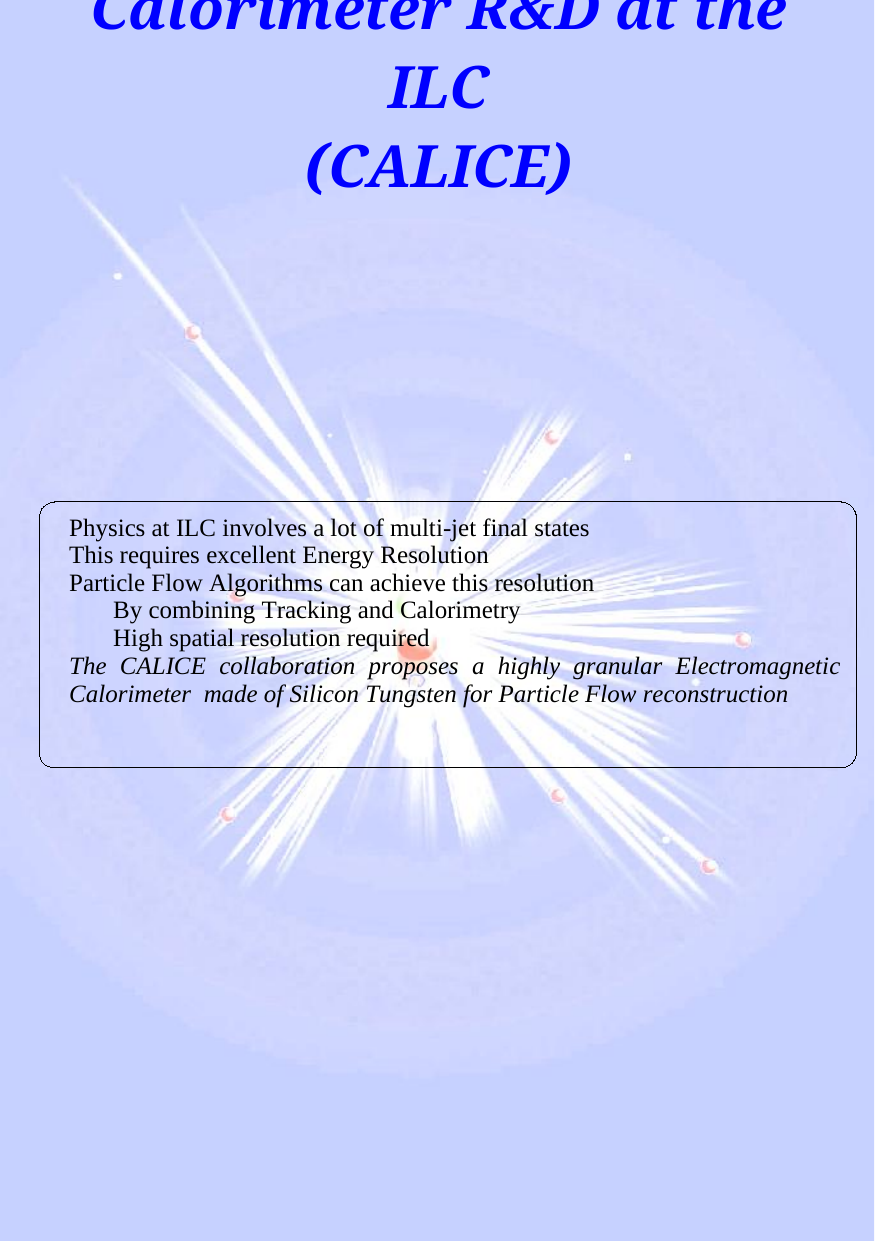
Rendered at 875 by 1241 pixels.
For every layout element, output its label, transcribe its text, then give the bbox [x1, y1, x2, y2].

title Calorimeter R&D at the ILC (CALICE) [45, 0, 832, 173]
text_box Physics at ILC involves a lot of multi-jet final states This requires excellent Energy Resolution Particle Flow Algorithms can achieve this resolution By combining Tracking and Calorimetry High spatial resolution required The CALICE collaboration proposes a highly granular Electromagnetic Calorimeter made of Silicon Tungsten for Particle Flow reconstruction [54, 511, 857, 874]
picture [0, 0, 875, 1241]
